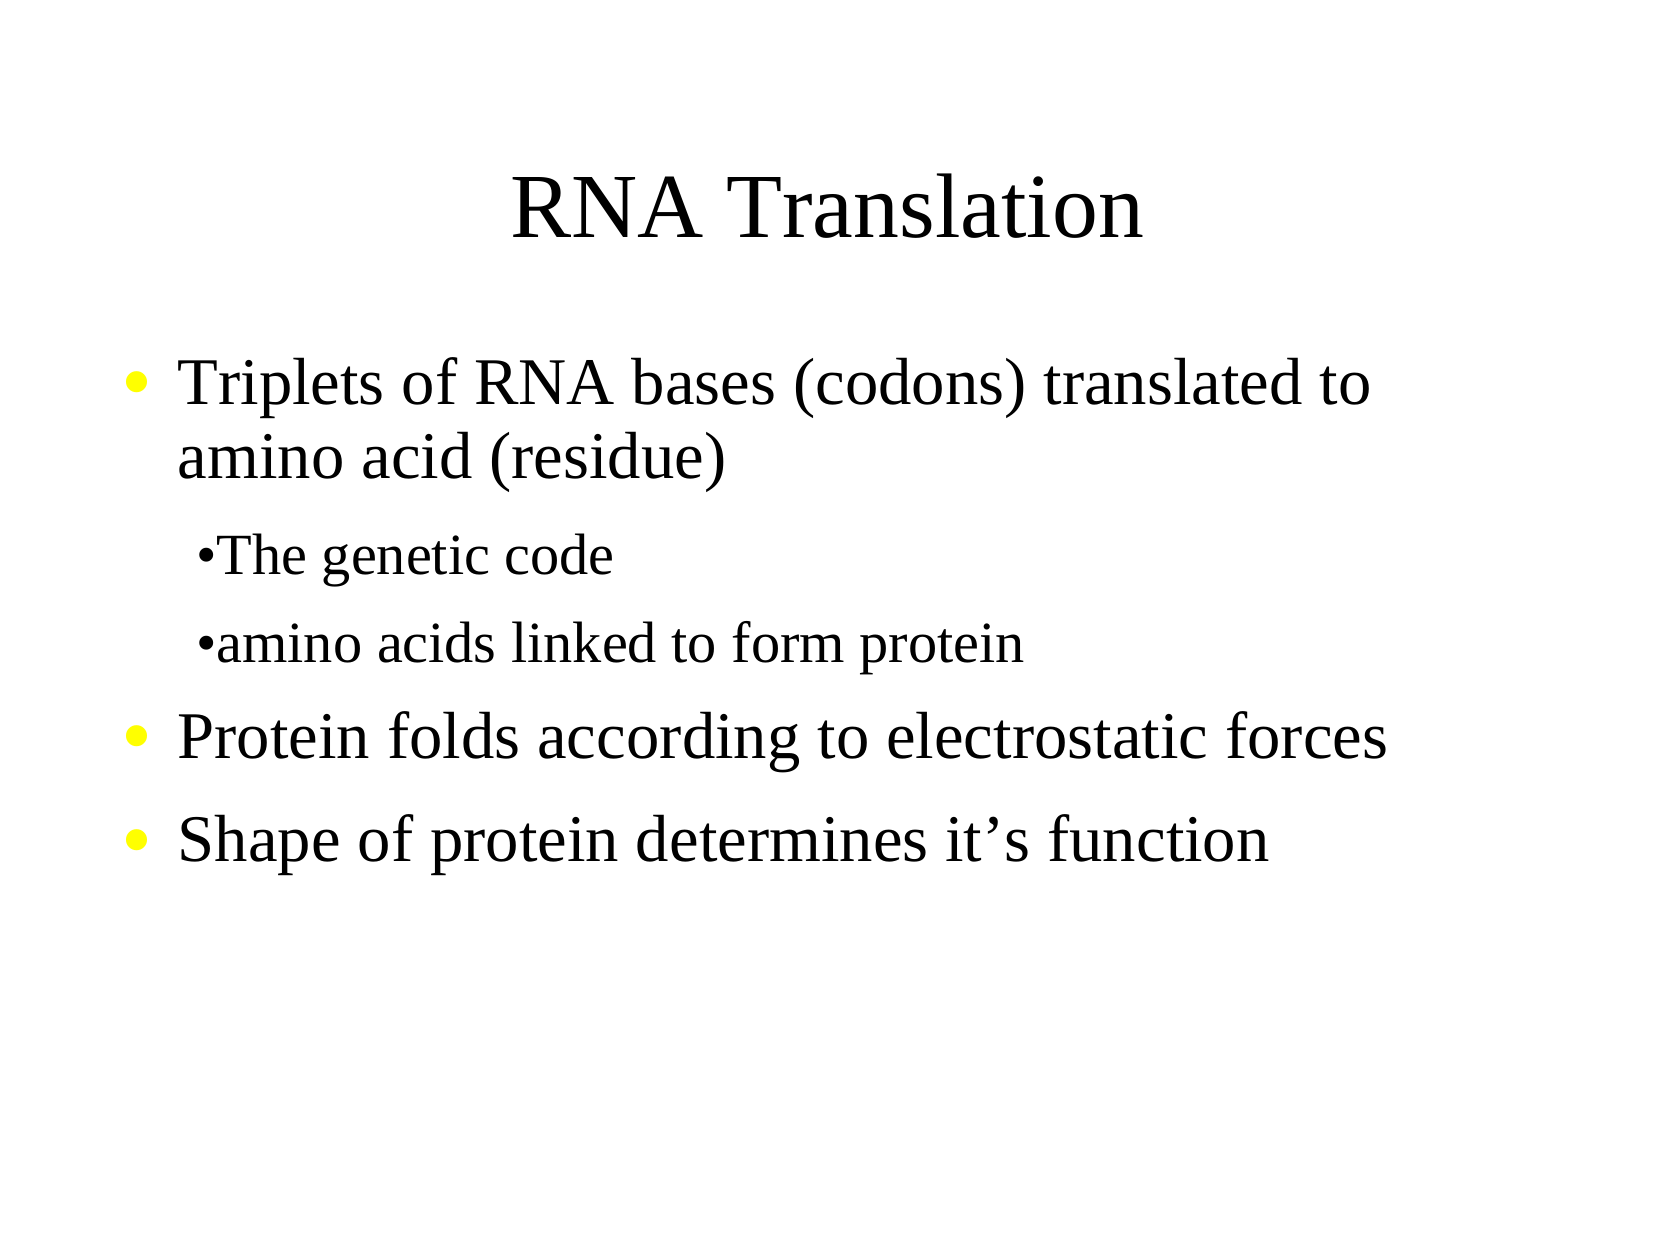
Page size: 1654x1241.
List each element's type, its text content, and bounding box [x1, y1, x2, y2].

list Triplets of RNA bases (codons) translated to amino acid (residue) The genetic code amino acids linked to form protein Protein folds according to electrostatic forces Shape of protein determines it’s function [121, 344, 1534, 1127]
title RNA Translation [121, 102, 1534, 311]
